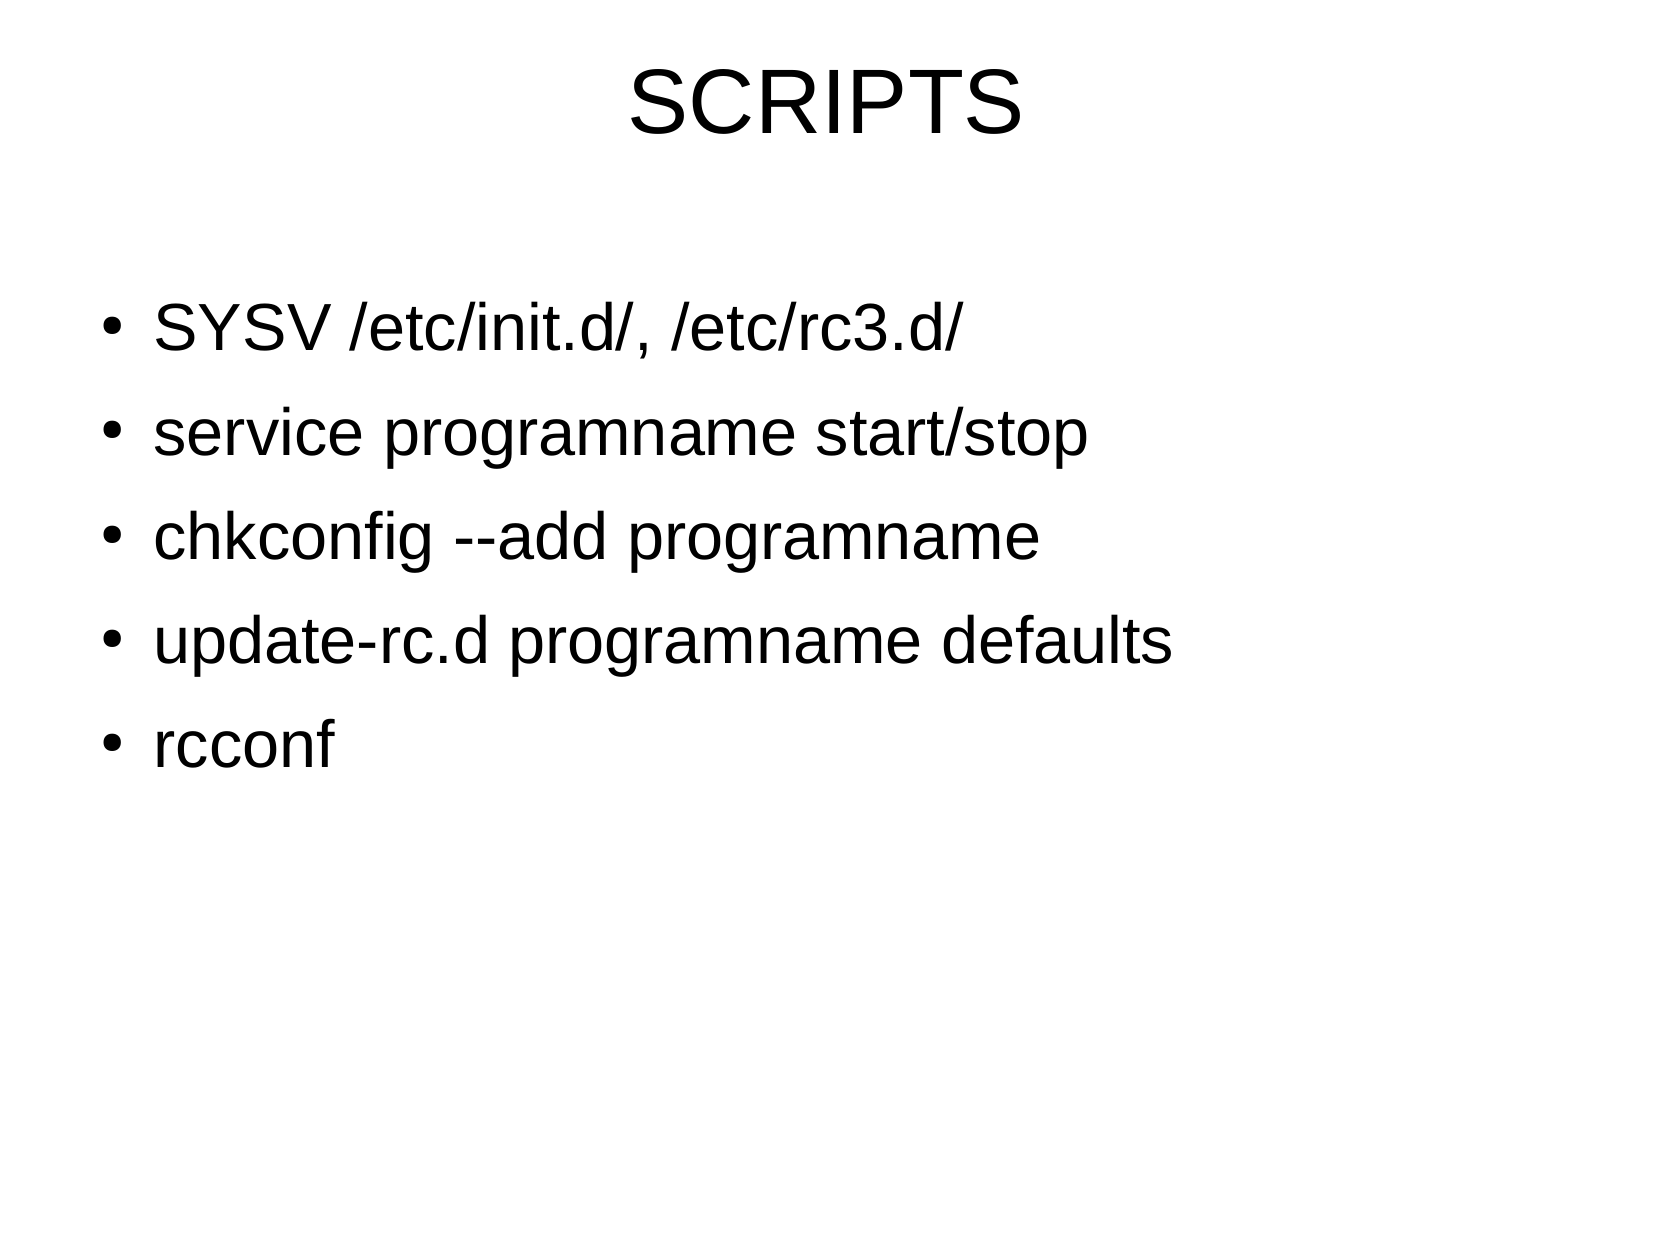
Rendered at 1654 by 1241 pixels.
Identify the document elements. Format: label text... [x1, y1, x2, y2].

list SYSV /etc/init.d/, /etc/rc3.d/ service programname start/stop chkconfig --add programname update-rc.d programname defaults rcconf [82, 290, 1538, 1010]
title SCRIPTS [82, 49, 1571, 257]
